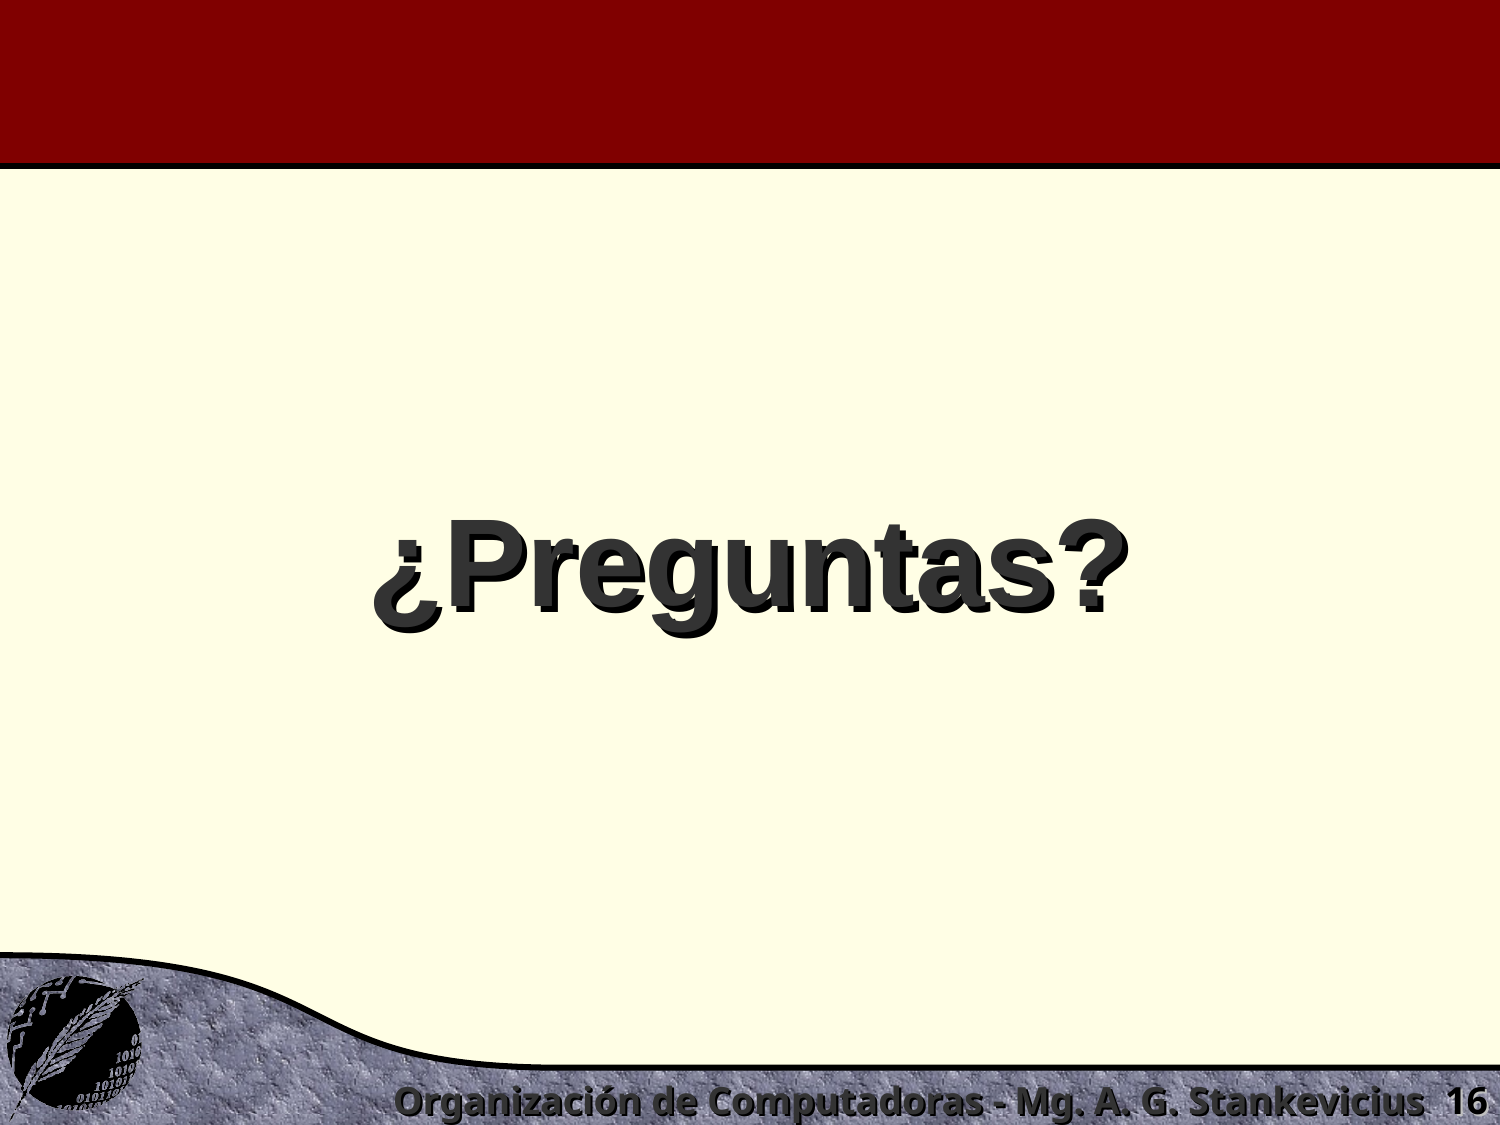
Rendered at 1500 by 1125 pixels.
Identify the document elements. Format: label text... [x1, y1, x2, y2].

picture [448, 1100, 455, 1110]
picture [1058, 1100, 1065, 1110]
picture [802, 1100, 806, 1110]
subtitle ¿Preguntas? [11, 192, 1486, 935]
picture [0, 959, 1500, 1125]
